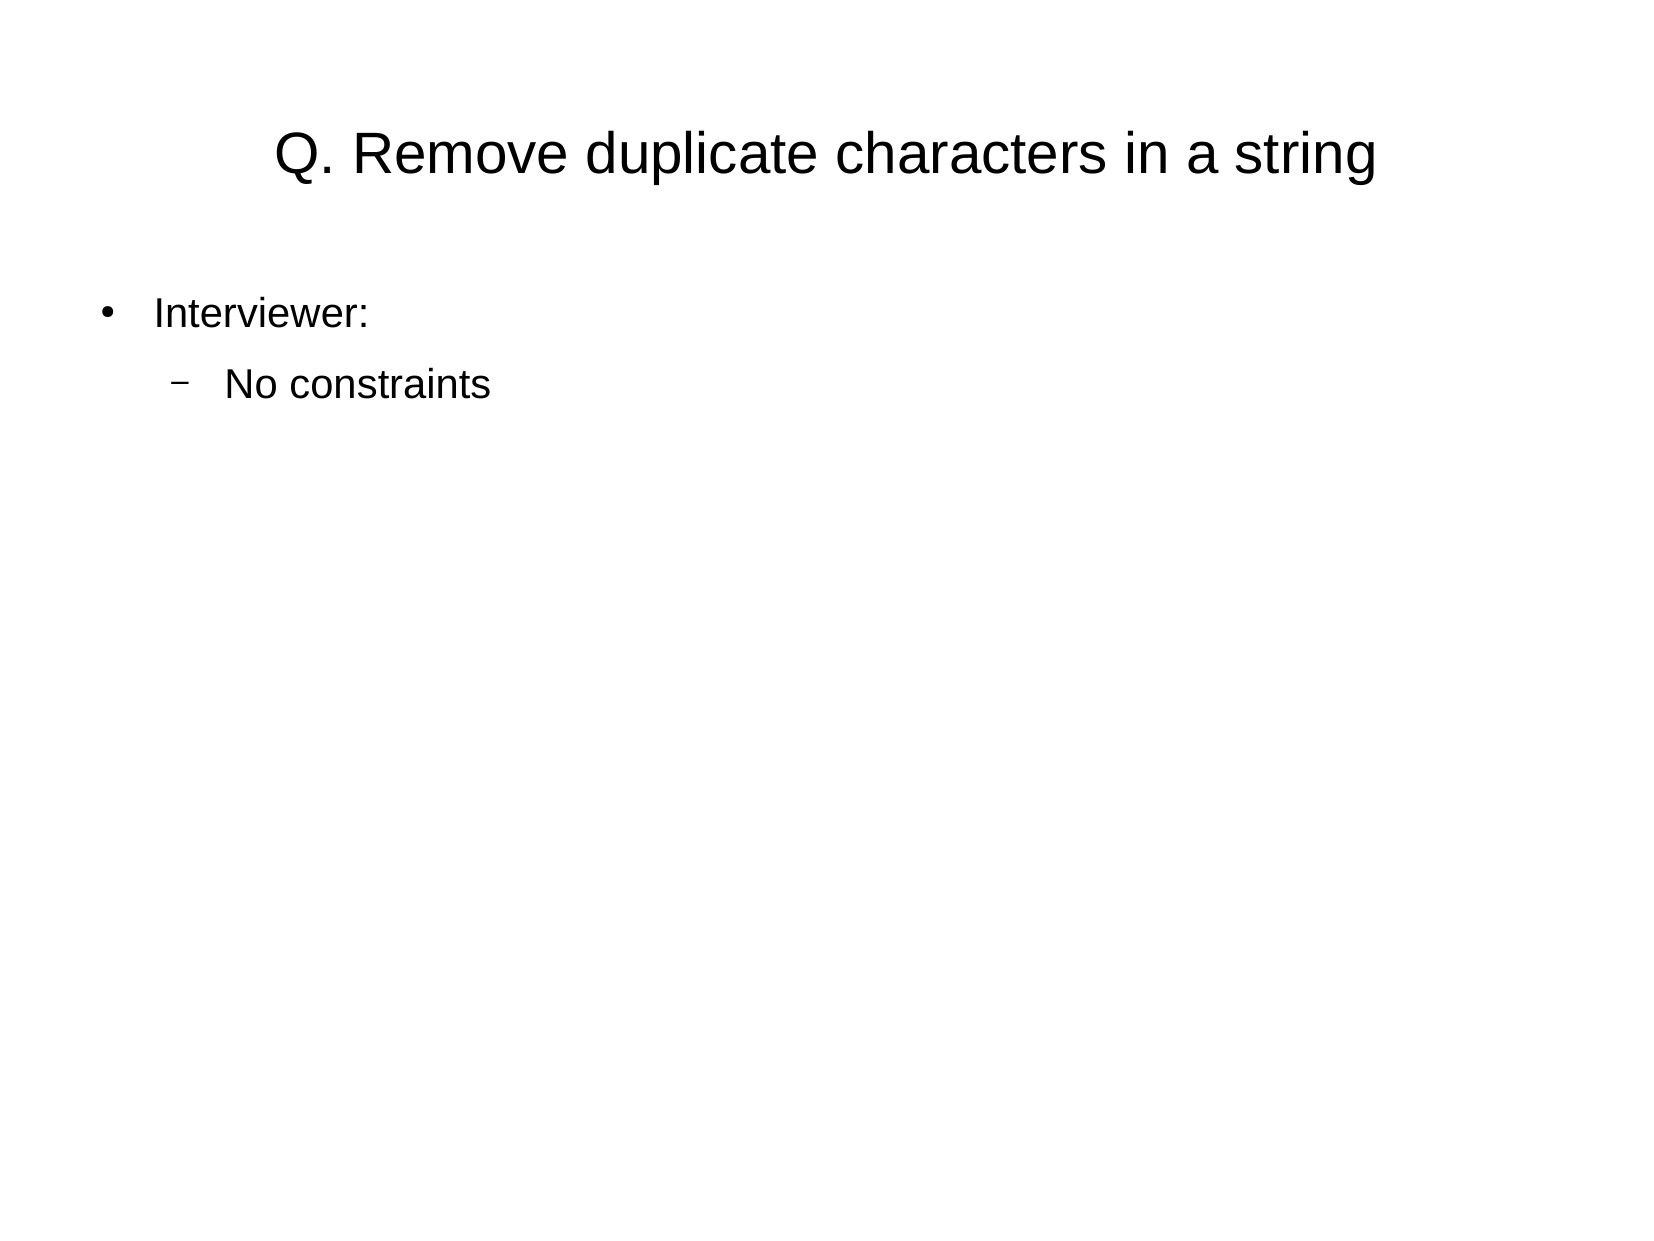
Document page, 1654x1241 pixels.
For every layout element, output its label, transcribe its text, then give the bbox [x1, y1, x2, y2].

list Interviewer: No constraints [82, 290, 1571, 1010]
title Q. Remove duplicate characters in a string [82, 49, 1571, 257]
